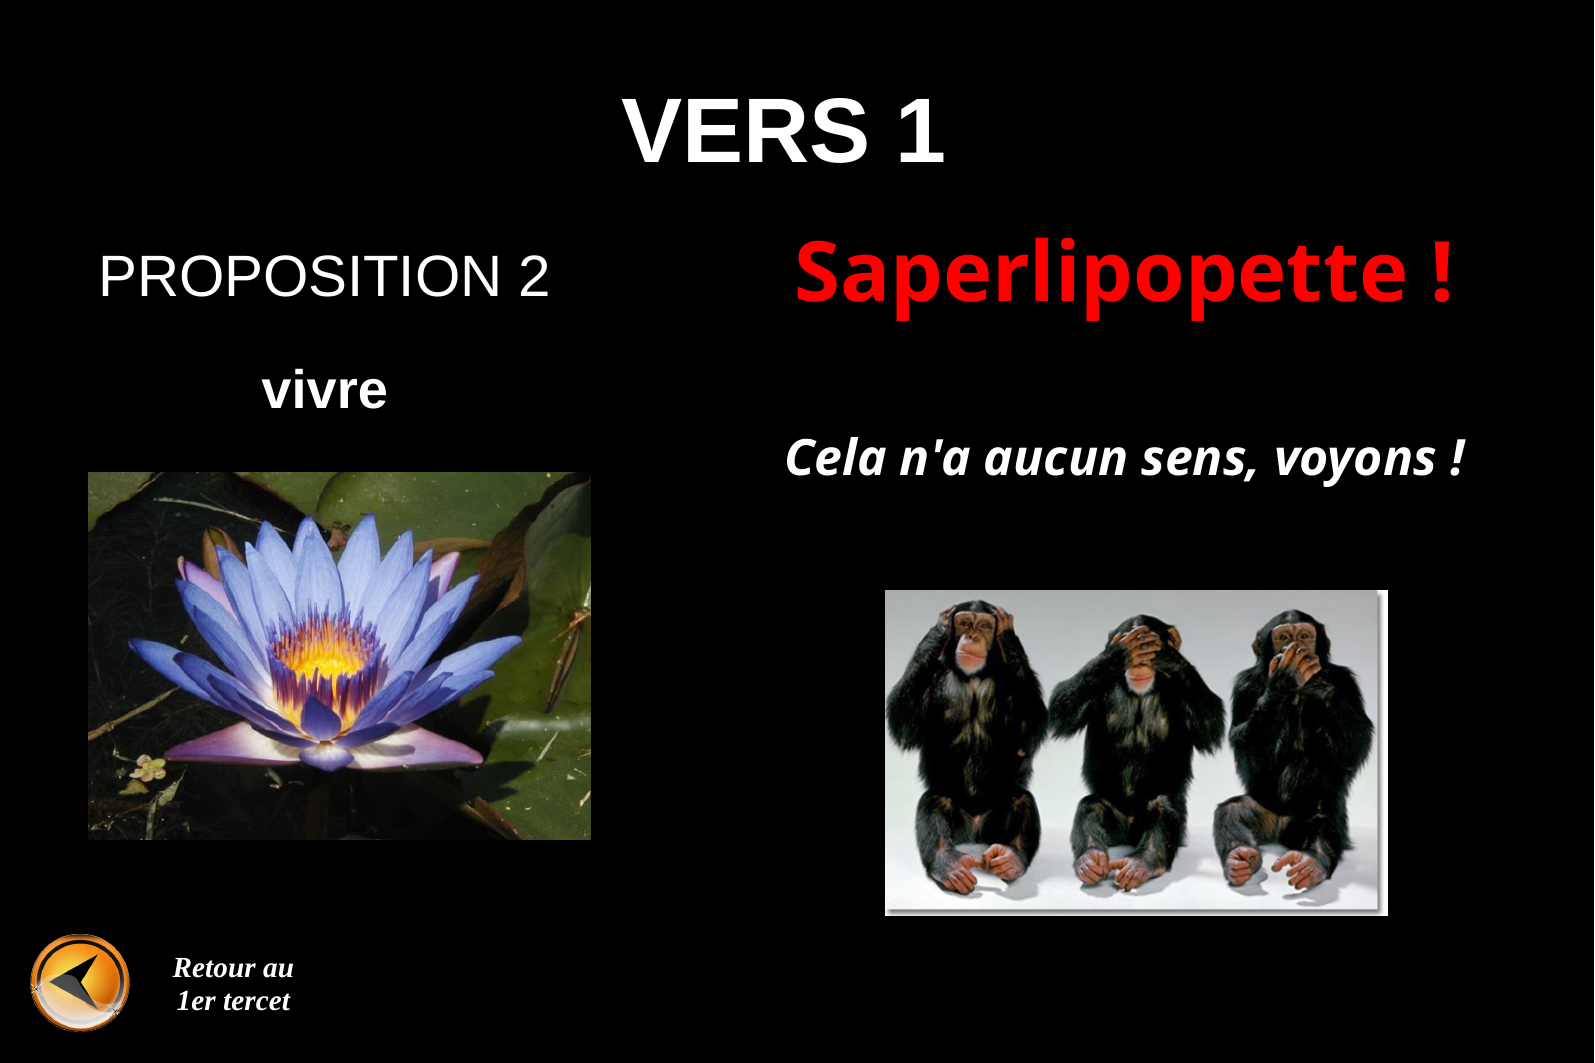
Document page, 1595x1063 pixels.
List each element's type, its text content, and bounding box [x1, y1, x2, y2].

list Saperlipopette ! Cela n'a aucun sens, voyons ! [683, 205, 1566, 995]
picture [885, 590, 1388, 916]
text_box Retour au 1er tercet [131, 944, 325, 1025]
picture [29, 932, 131, 1034]
text_box PROPOSITION 2 vivre [59, 236, 591, 424]
picture [88, 472, 591, 840]
title VERS 1 [79, 42, 1515, 220]
